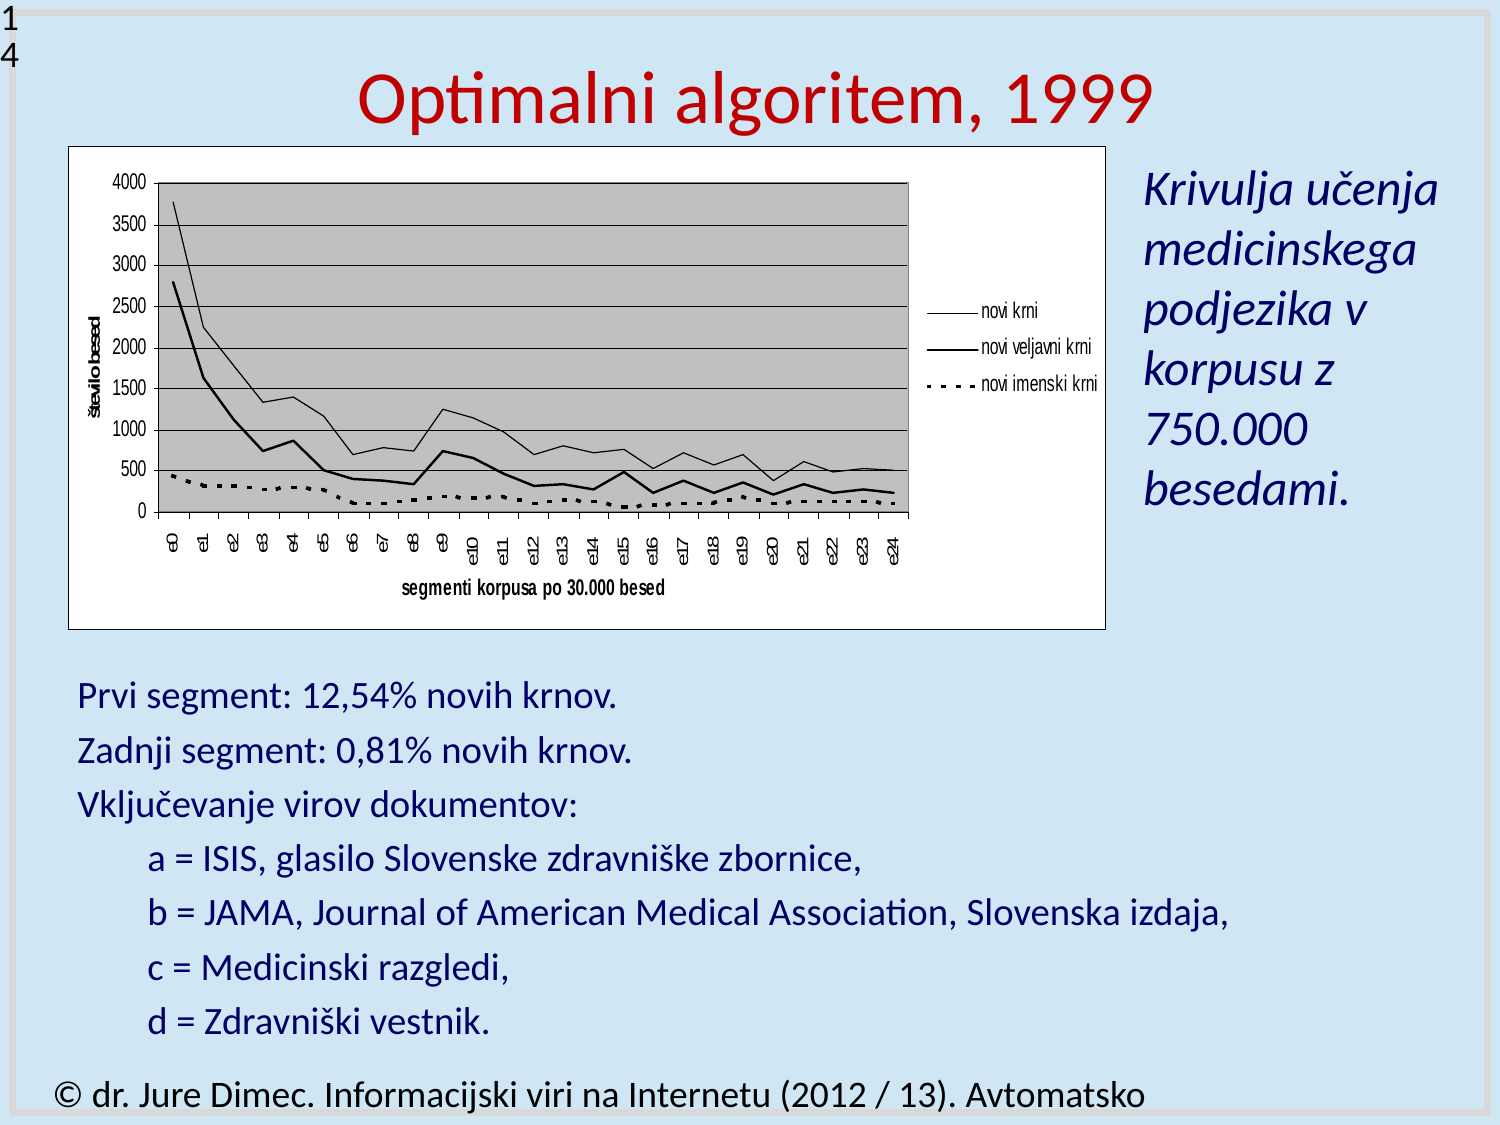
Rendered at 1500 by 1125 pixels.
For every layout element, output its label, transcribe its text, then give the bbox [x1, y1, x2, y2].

footer © dr. Jure Dimec. Informacijski viri na Internetu (2012 / 13). Avtomatsko indeksiranje 2. [37, 1062, 1288, 1103]
list Prvi segment: 12,54% novih krnov. Zadnji segment: 0,81% novih krnov. Vključevanje virov dokumentov: a = ISIS, glasilo Slovenske zdravniške zbornice, b = JAMA, Journal of American Medical Association, Slovenska izdaja, c = Medicinski razgledi, d = Zdravniški vestnik. [62, 662, 1475, 1050]
title Optimalni algoritem, 1999 [37, 37, 1475, 150]
text_box Krivulja učenja medicinskega podjezika v korpusu z 750.000 besedami. [1128, 148, 1475, 523]
picture [62, 137, 1113, 638]
